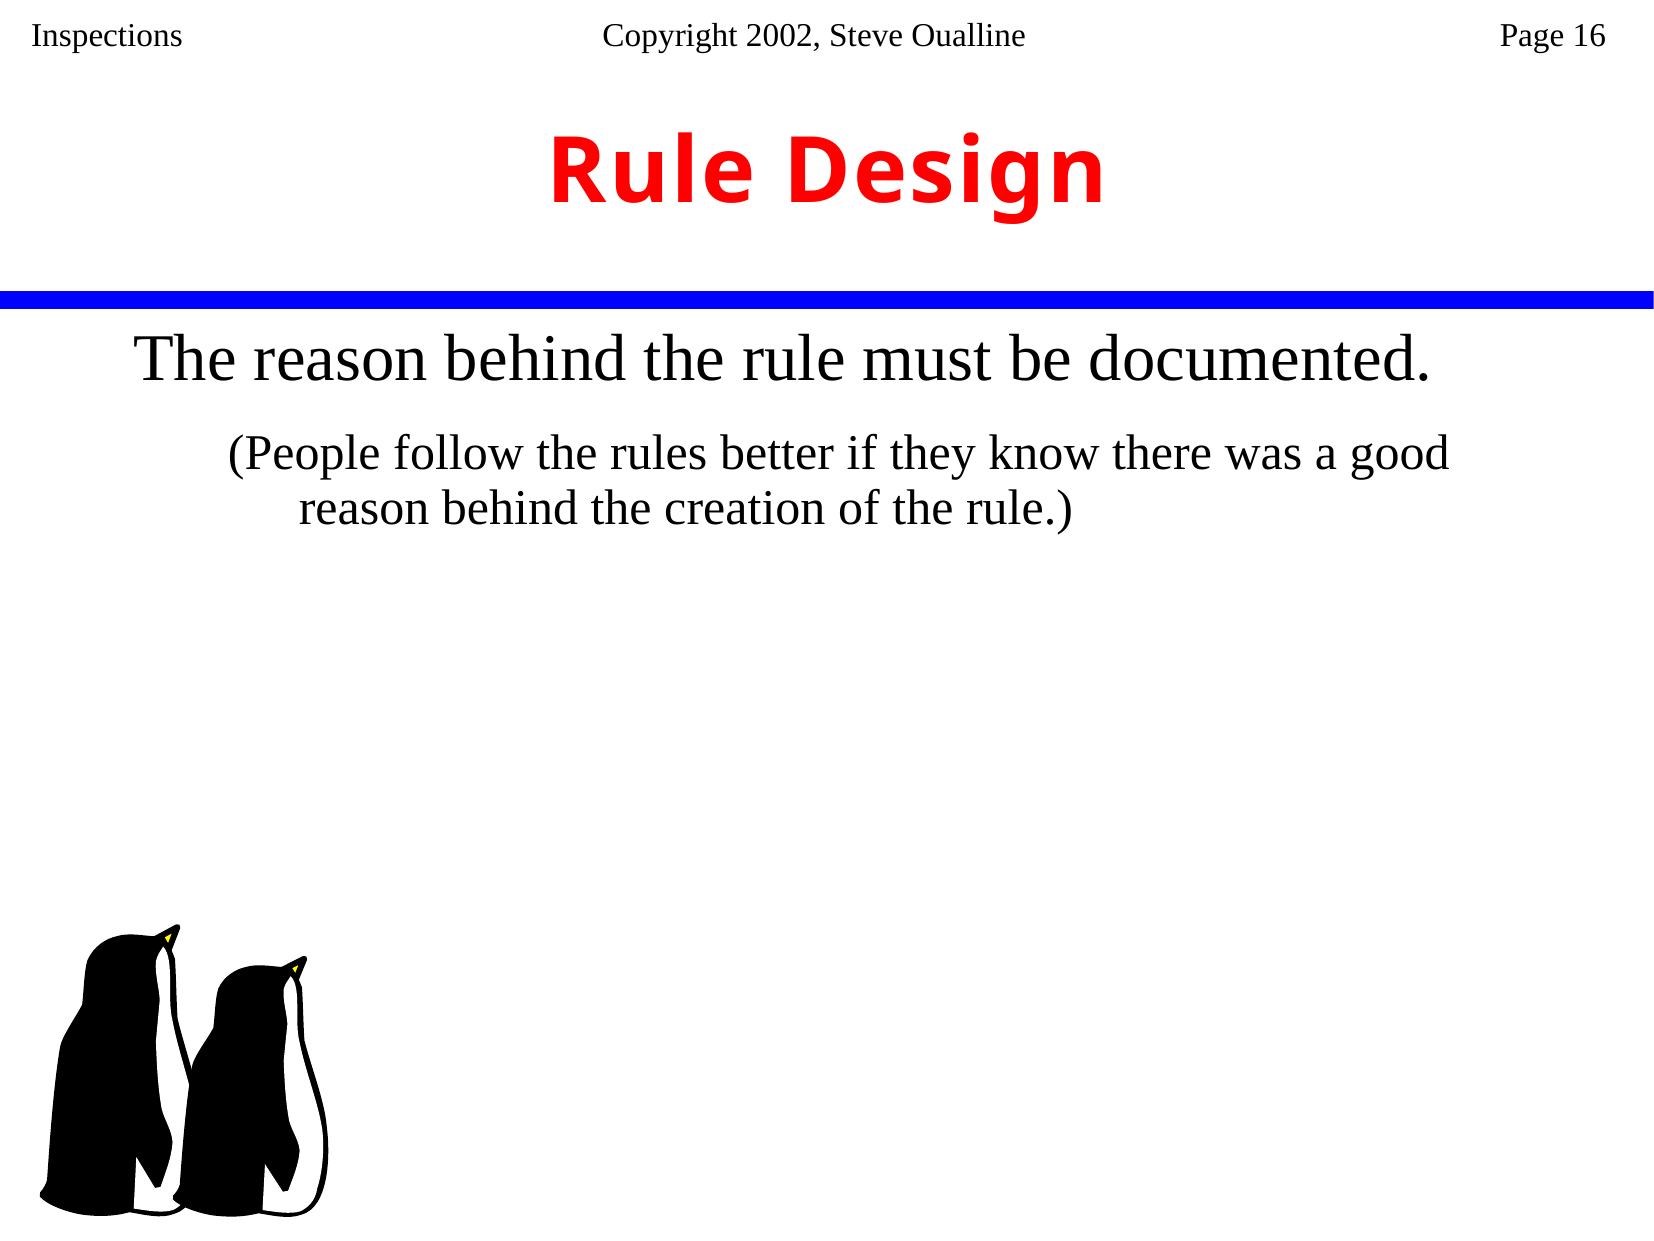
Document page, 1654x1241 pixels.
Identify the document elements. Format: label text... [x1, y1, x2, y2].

list The reason behind the rule must be documented. (People follow the rules better if they know there was a good reason behind the creation of the rule.) [121, 321, 1534, 919]
title Rule Design [121, 66, 1534, 269]
